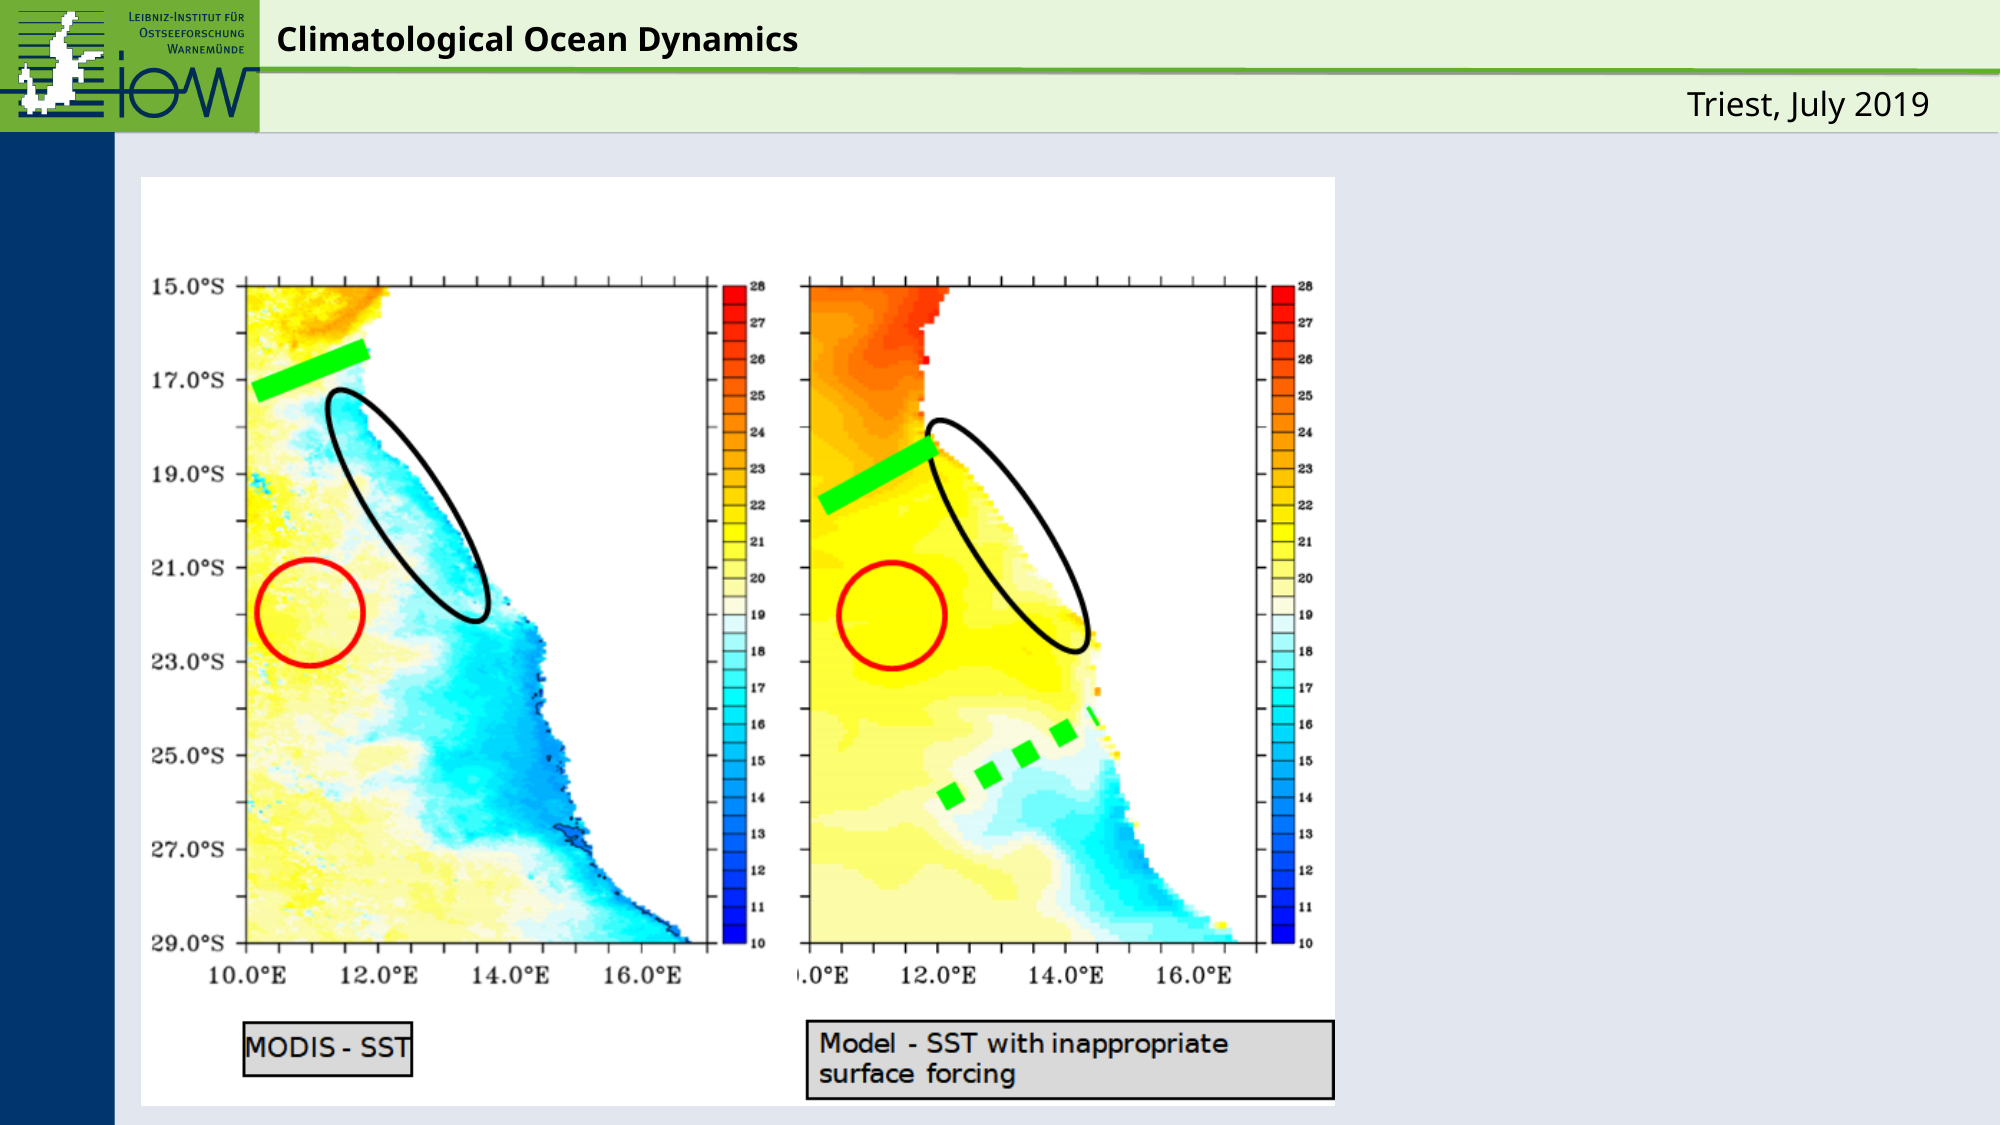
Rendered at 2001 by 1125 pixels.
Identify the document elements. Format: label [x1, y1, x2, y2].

picture [141, 177, 1335, 1106]
picture [0, 10, 260, 118]
